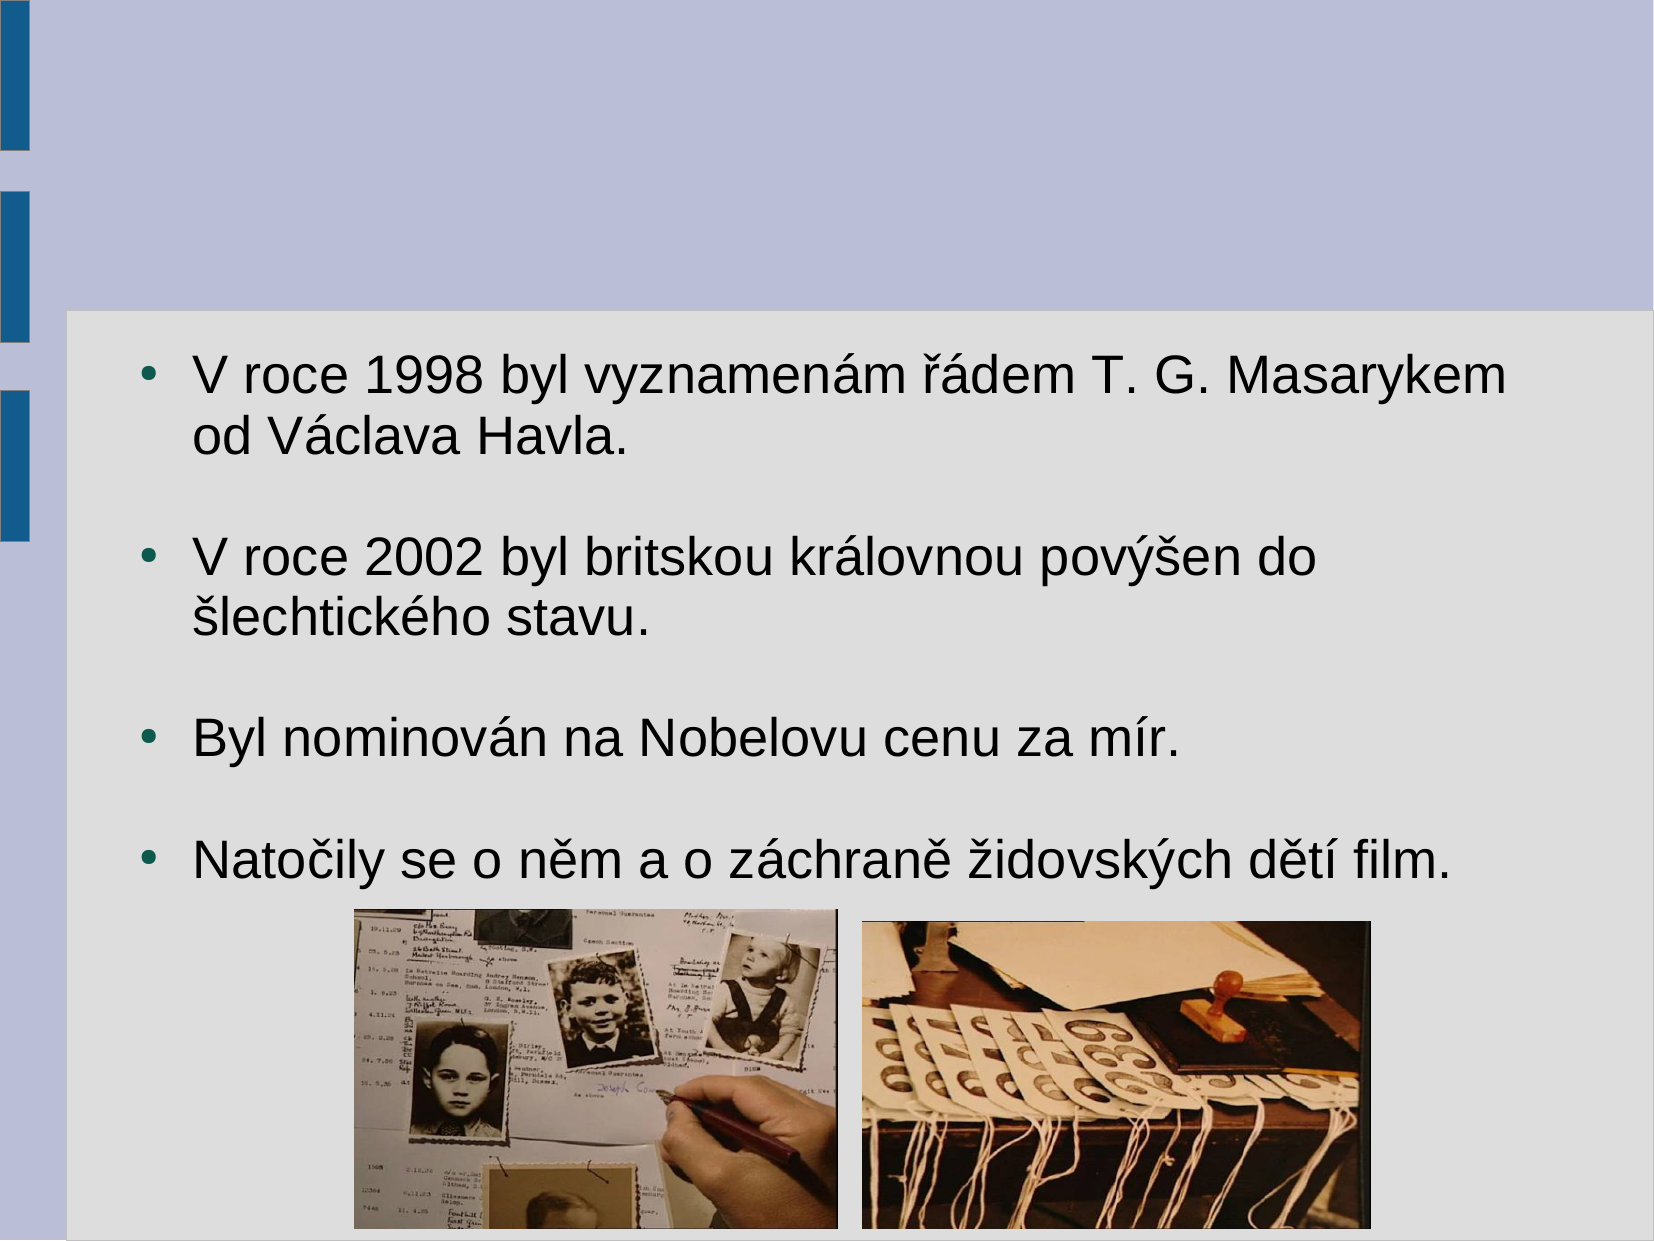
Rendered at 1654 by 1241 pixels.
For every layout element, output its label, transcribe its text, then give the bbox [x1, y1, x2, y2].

list V roce 1998 byl vyznamenám řádem T. G. Masarykem od Václava Havla. V roce 2002 byl britskou královnou povýšen do šlechtického stavu. Byl nominován na Nobelovu cenu za mír. Natočily se o něm a o záchraně židovských dětí film. [121, 344, 1534, 1127]
picture [862, 921, 1371, 1229]
picture [354, 909, 838, 1229]
